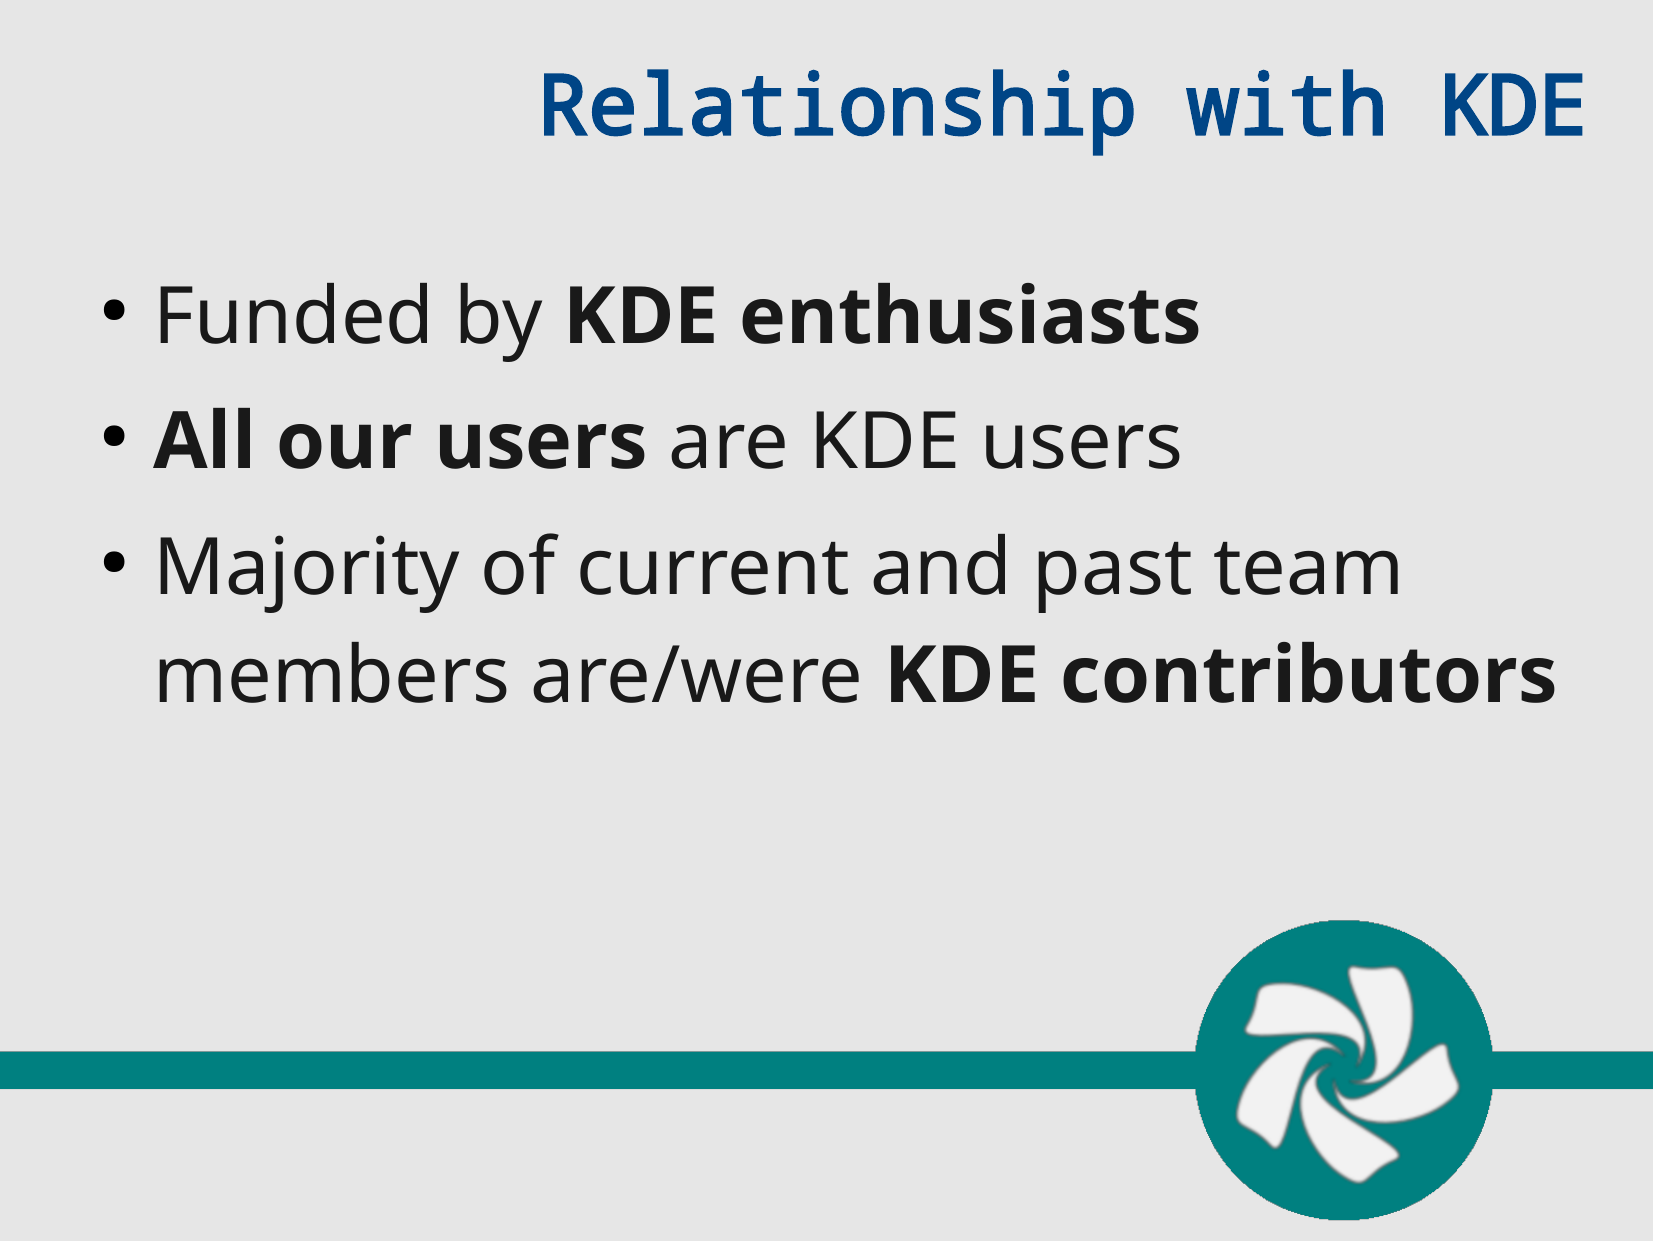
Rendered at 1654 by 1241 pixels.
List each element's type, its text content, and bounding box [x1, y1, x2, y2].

list Funded by KDE enthusiasts All our users are KDE users Majority of current and past team members are/were KDE contributors [82, 132, 1621, 909]
picture [0, 909, 1653, 1241]
title Relationship with KDE [100, 2, 1588, 132]
